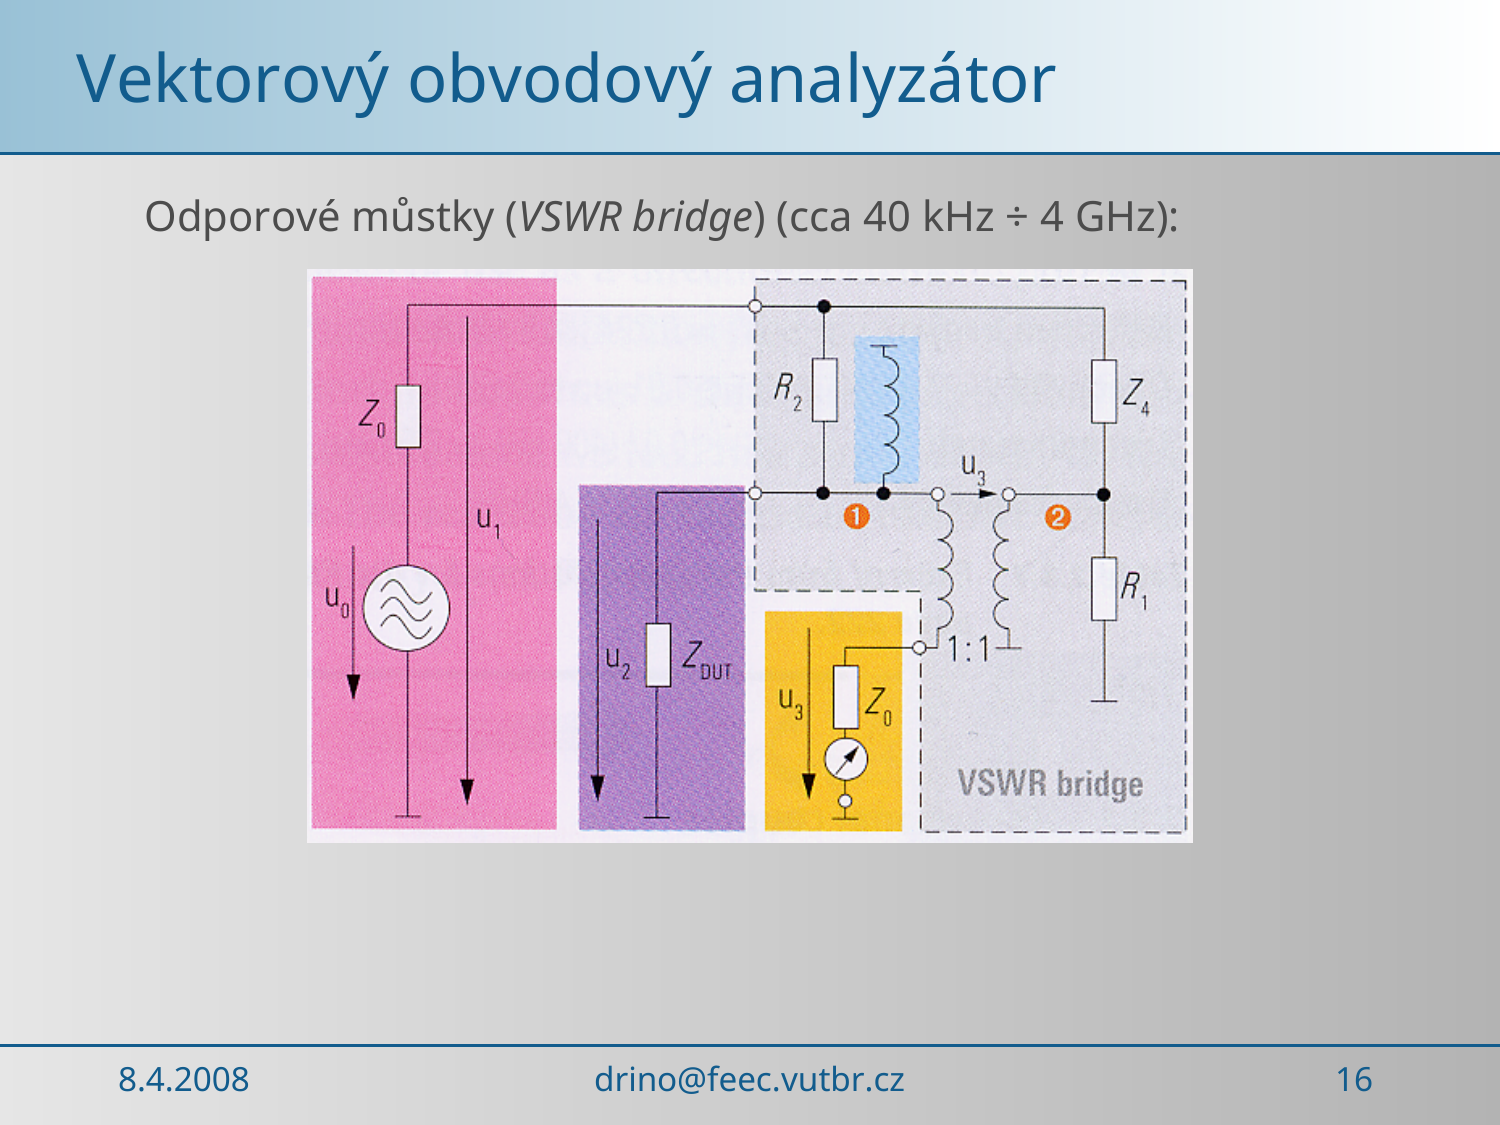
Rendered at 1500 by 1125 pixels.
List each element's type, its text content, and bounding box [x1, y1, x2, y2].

text_box drino@feec.vutbr.cz [484, 1049, 1016, 1125]
text_box <číslo> [1075, 1049, 1388, 1125]
title Vektorový obvodový analyzátor [0, 0, 1500, 152]
text_box Odporové můstky (VSWR bridge) (cca 40 kHz ÷ 4 GHz): [59, 178, 1442, 871]
text_box 8.4.2008 [103, 1049, 432, 1125]
picture [307, 269, 1193, 843]
